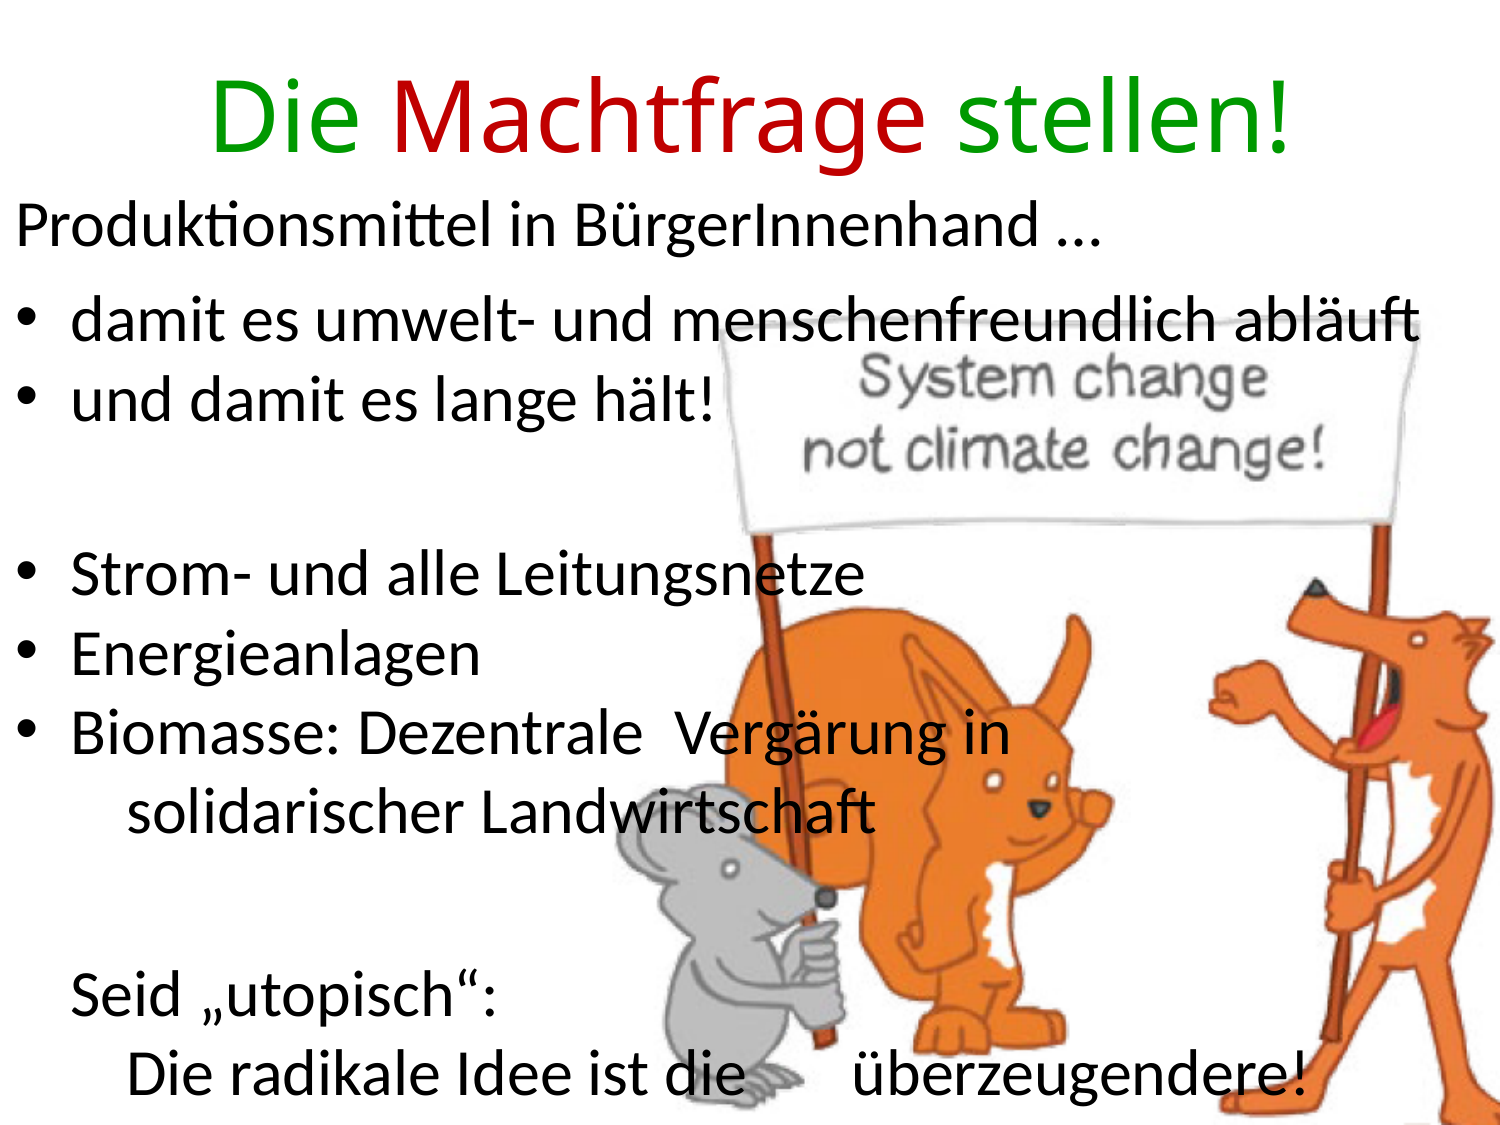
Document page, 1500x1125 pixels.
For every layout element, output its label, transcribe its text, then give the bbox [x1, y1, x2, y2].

title Die Machtfrage stellen! [0, 45, 1500, 172]
list Produktionsmittel in BürgerInnenhand … damit es umwelt- und menschenfreundlich abläuft und damit es lange hält! Strom- und alle Leitungsnetze Energieanlagen Biomasse: Dezentrale Vergärung in solidarischer Landwirtschaft Seid „utopisch“: Die radikale Idee ist die überzeugendere! [0, 172, 1500, 1125]
